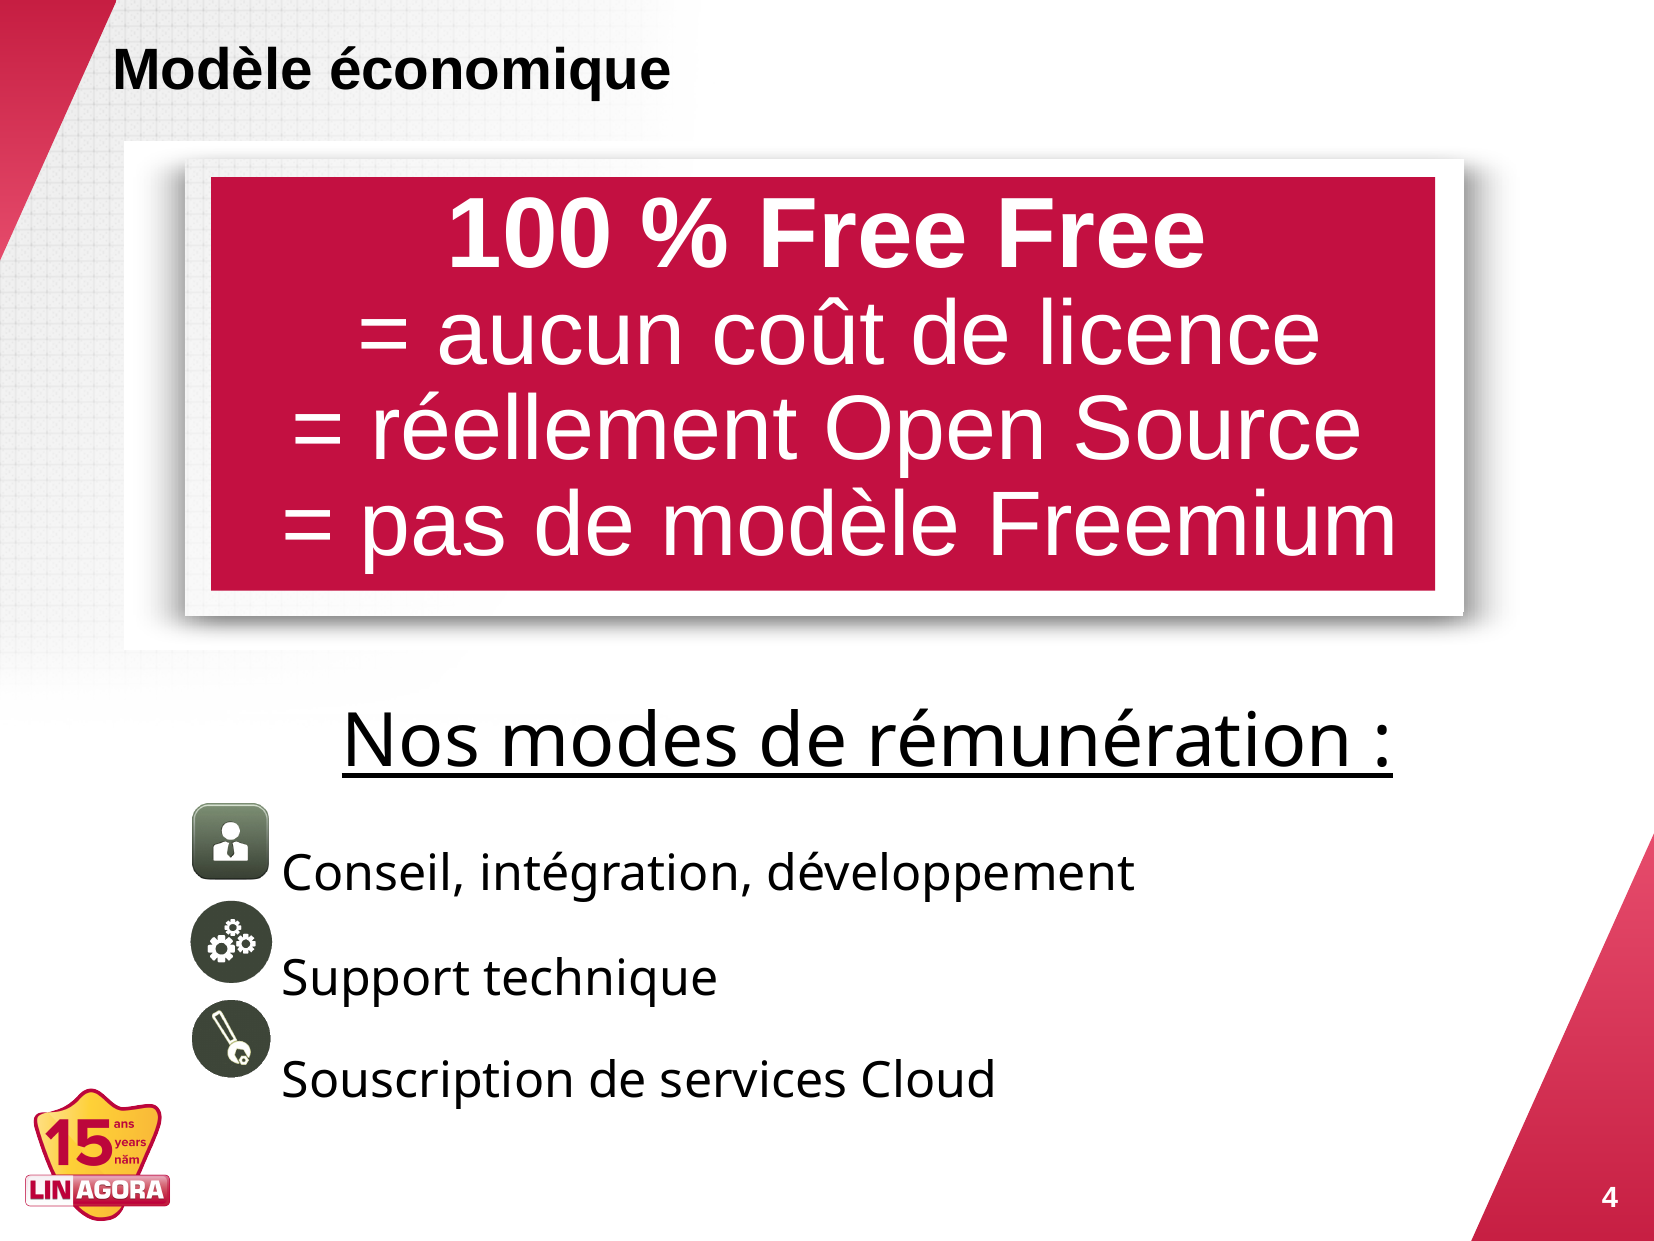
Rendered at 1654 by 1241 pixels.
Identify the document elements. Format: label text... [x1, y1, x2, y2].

picture [192, 803, 269, 881]
picture [0, 0, 1530, 782]
picture [23, 1080, 172, 1229]
picture [177, 891, 285, 987]
title Modèle économique [112, 19, 1601, 119]
text_box Nos modes de rémunération : Conseil, intégration, développement Support technique Souscription de services Cloud [193, 679, 1506, 1172]
picture [190, 998, 272, 1079]
